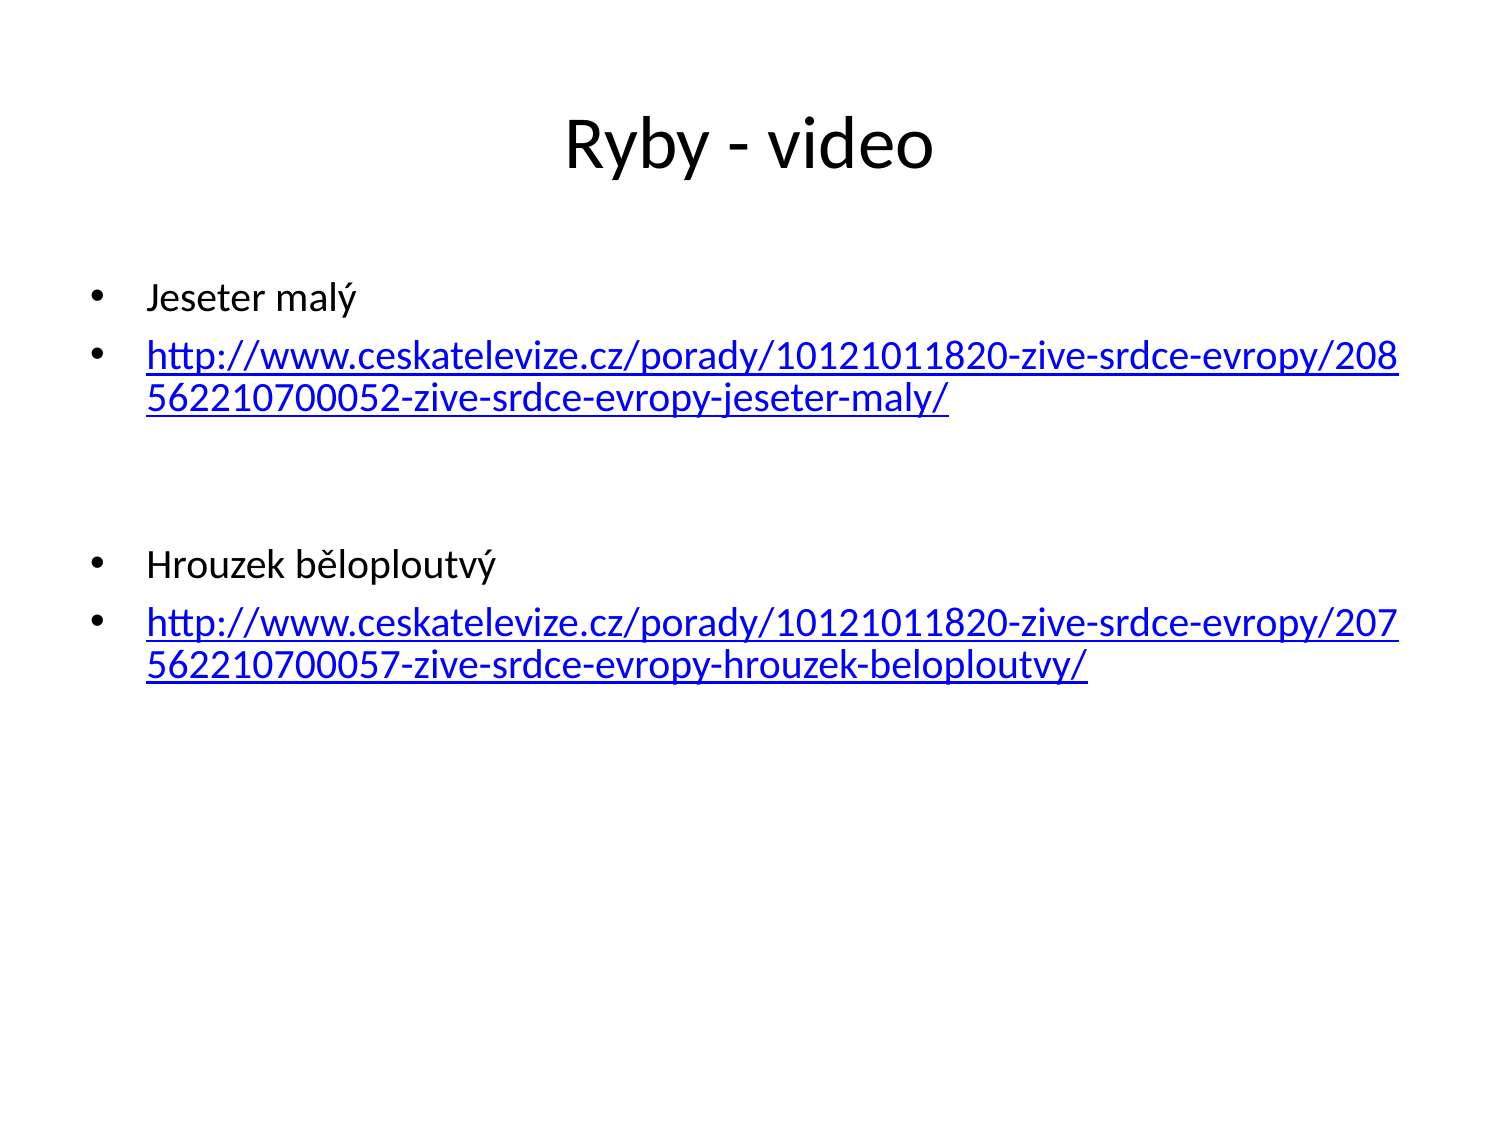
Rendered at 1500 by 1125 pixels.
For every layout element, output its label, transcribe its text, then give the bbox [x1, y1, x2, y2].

title Ryby - video [75, 45, 1425, 233]
list Jeseter malý http://www.ceskatelevize.cz/porady/10121011820-zive-srdce-evropy/208562210700052-zive-srdce-evropy-jeseter-maly/ Hrouzek běloploutvý http://www.ceskatelevize.cz/porady/10121011820-zive-srdce-evropy/207562210700057-zive-srdce-evropy-hrouzek-beloploutvy/ [75, 262, 1425, 1005]
